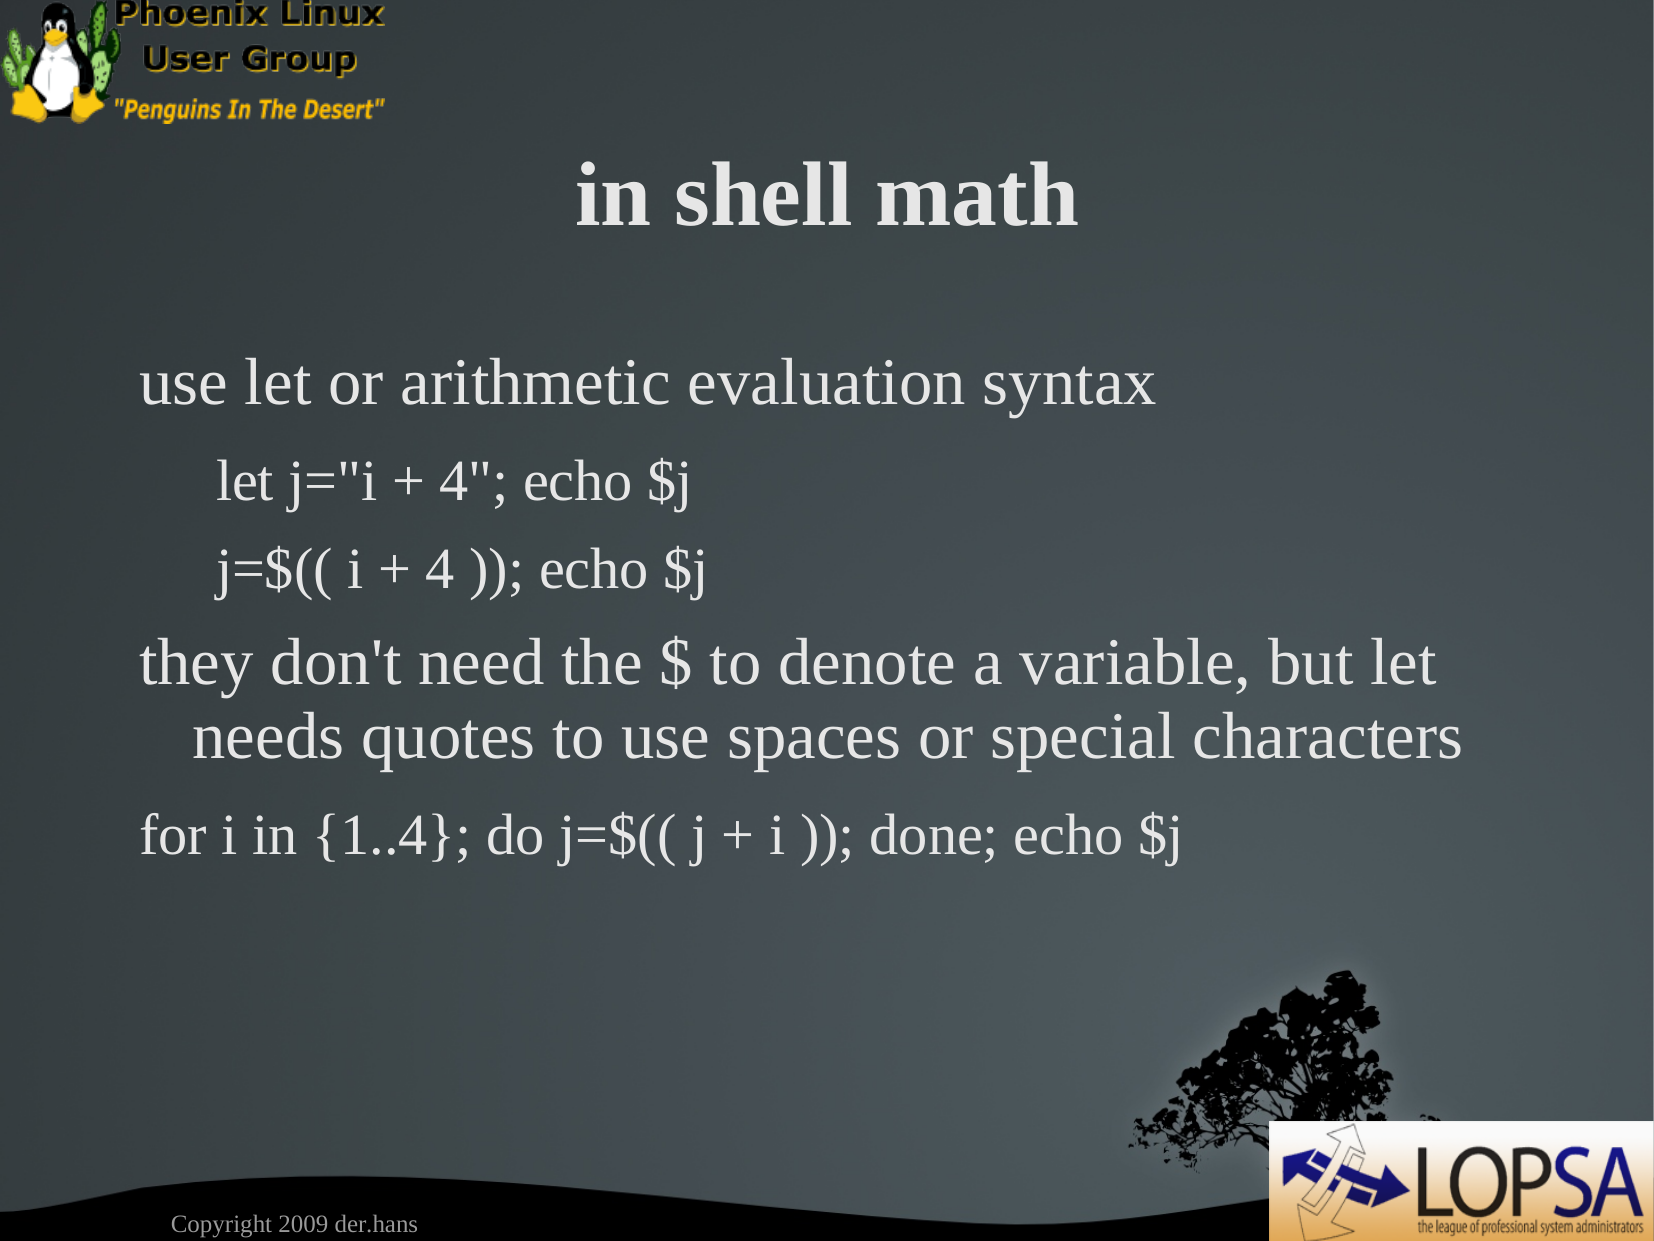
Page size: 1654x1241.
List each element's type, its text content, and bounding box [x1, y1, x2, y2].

title in shell math [121, 91, 1534, 299]
list use let or arithmetic evaluation syntax let j="i + 4"; echo $j j=$(( i + 4 )); echo $j they don't need the $ to denote a variable, but let needs quotes to use spaces or special characters for i in {1..4}; do j=$(( j + i )); done; echo $j [121, 344, 1534, 1127]
picture [0, 0, 1654, 1241]
